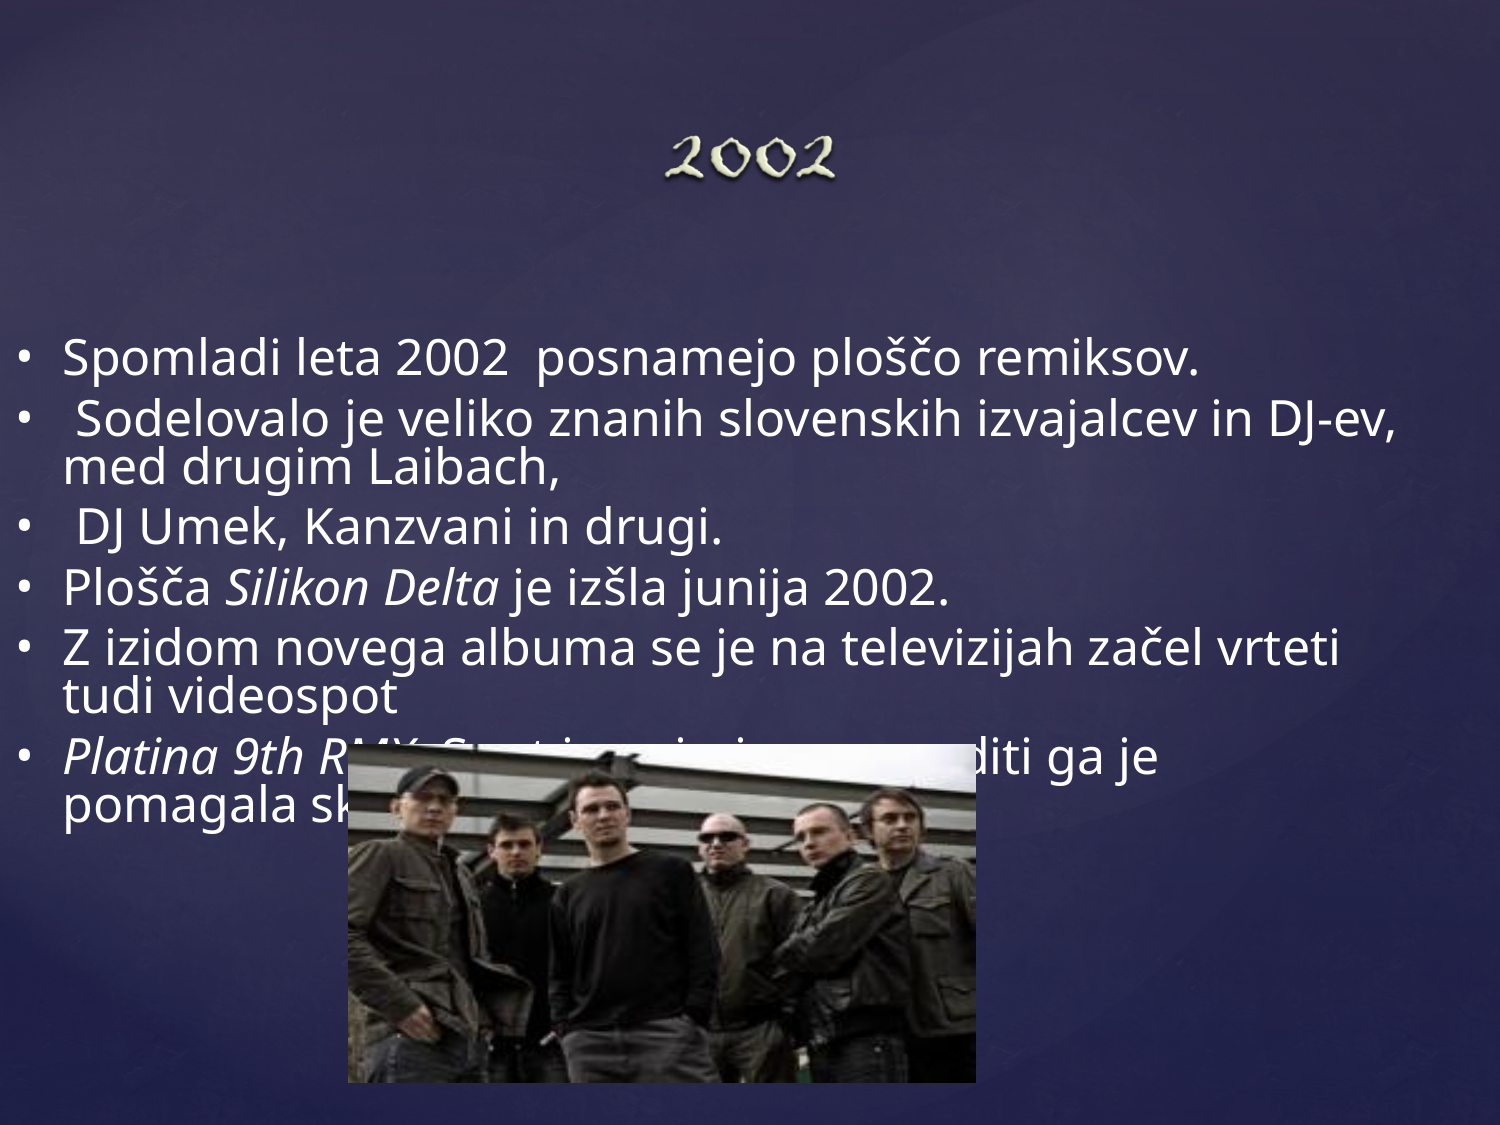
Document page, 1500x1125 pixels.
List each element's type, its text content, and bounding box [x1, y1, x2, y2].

picture [73, 29, 1426, 234]
picture [0, 498, 1500, 1125]
list Spomladi leta 2002 posnamejo ploščo remiksov. Sodelovalo je veliko znanih slovenskih izvajalcev in DJ-ev, med drugim Laibach, DJ Umek, Kanzvani in drugi. Plošča Silikon Delta je izšla junija 2002. Z izidom novega albuma se je na televizijah začel vrteti tudi videospot Platina 9th RMX. Spot je animiran, narediti ga je pomagala skupina Testtube. [0, 262, 1416, 916]
